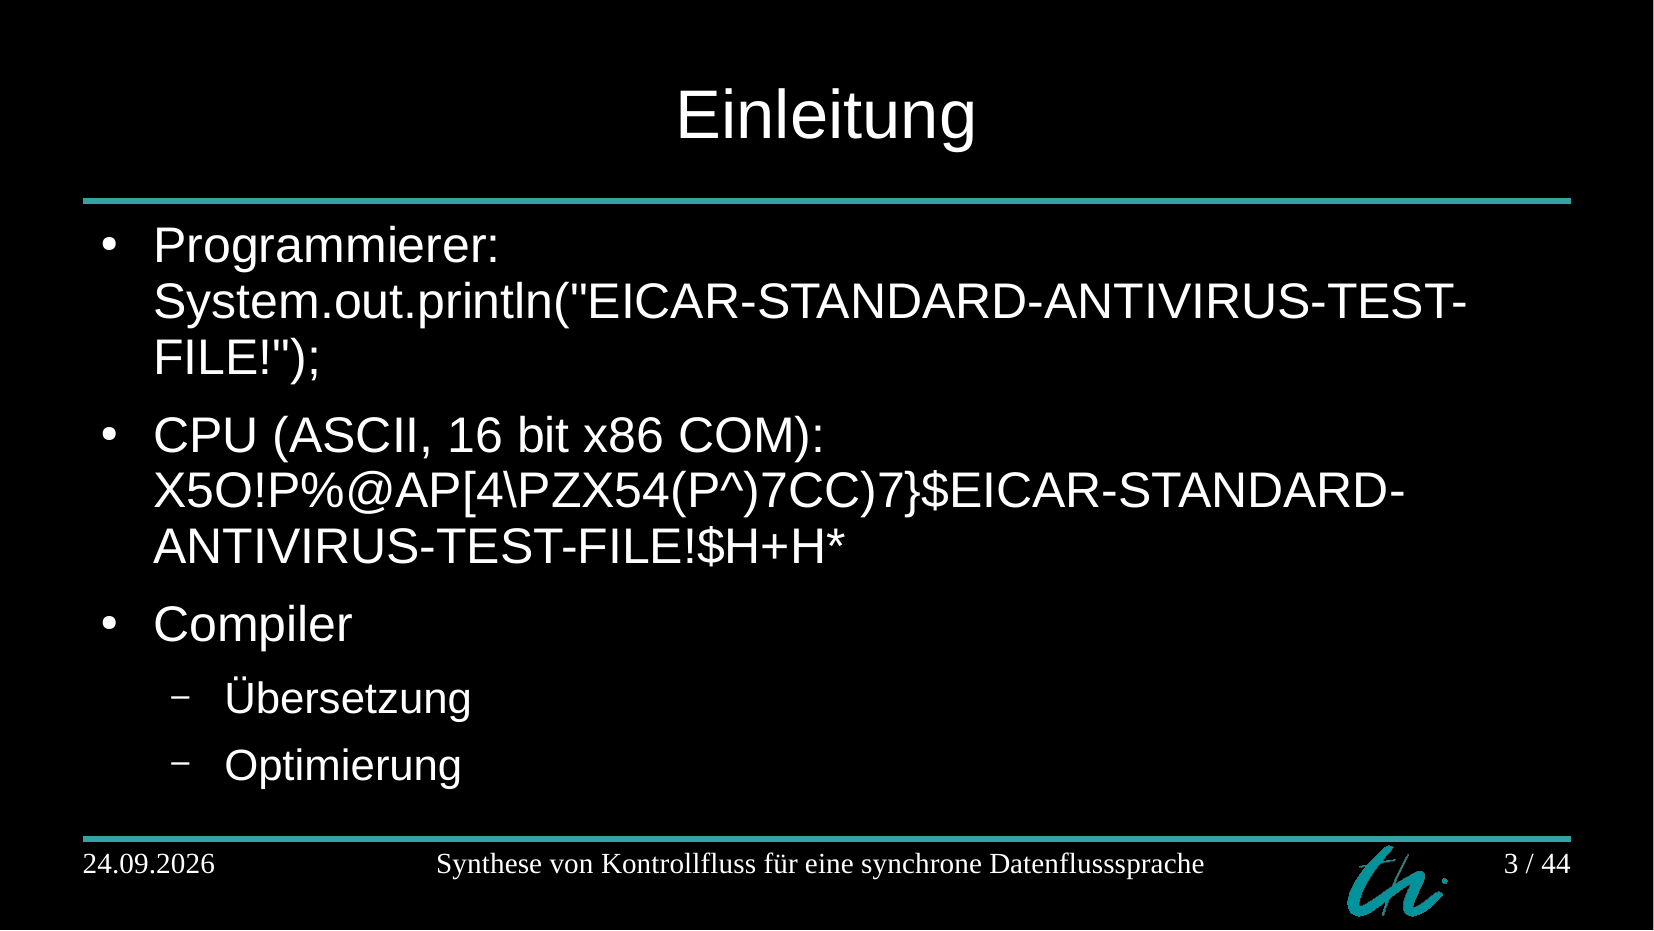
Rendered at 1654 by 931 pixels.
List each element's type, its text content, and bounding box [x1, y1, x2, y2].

title Einleitung [82, 37, 1571, 193]
picture [1347, 845, 1448, 917]
list Programmierer: System.out.println("EICAR-STANDARD-ANTIVIRUS-TEST-FILE!"); CPU (ASCII, 16 bit x86 COM): X5O!P%@AP[4\PZX54(P^)7CC)7}$EICAR-STANDARD-ANTIVIRUS-TEST-FILE!$H+H* Compiler Übersetzung Optimierung [82, 217, 1571, 815]
